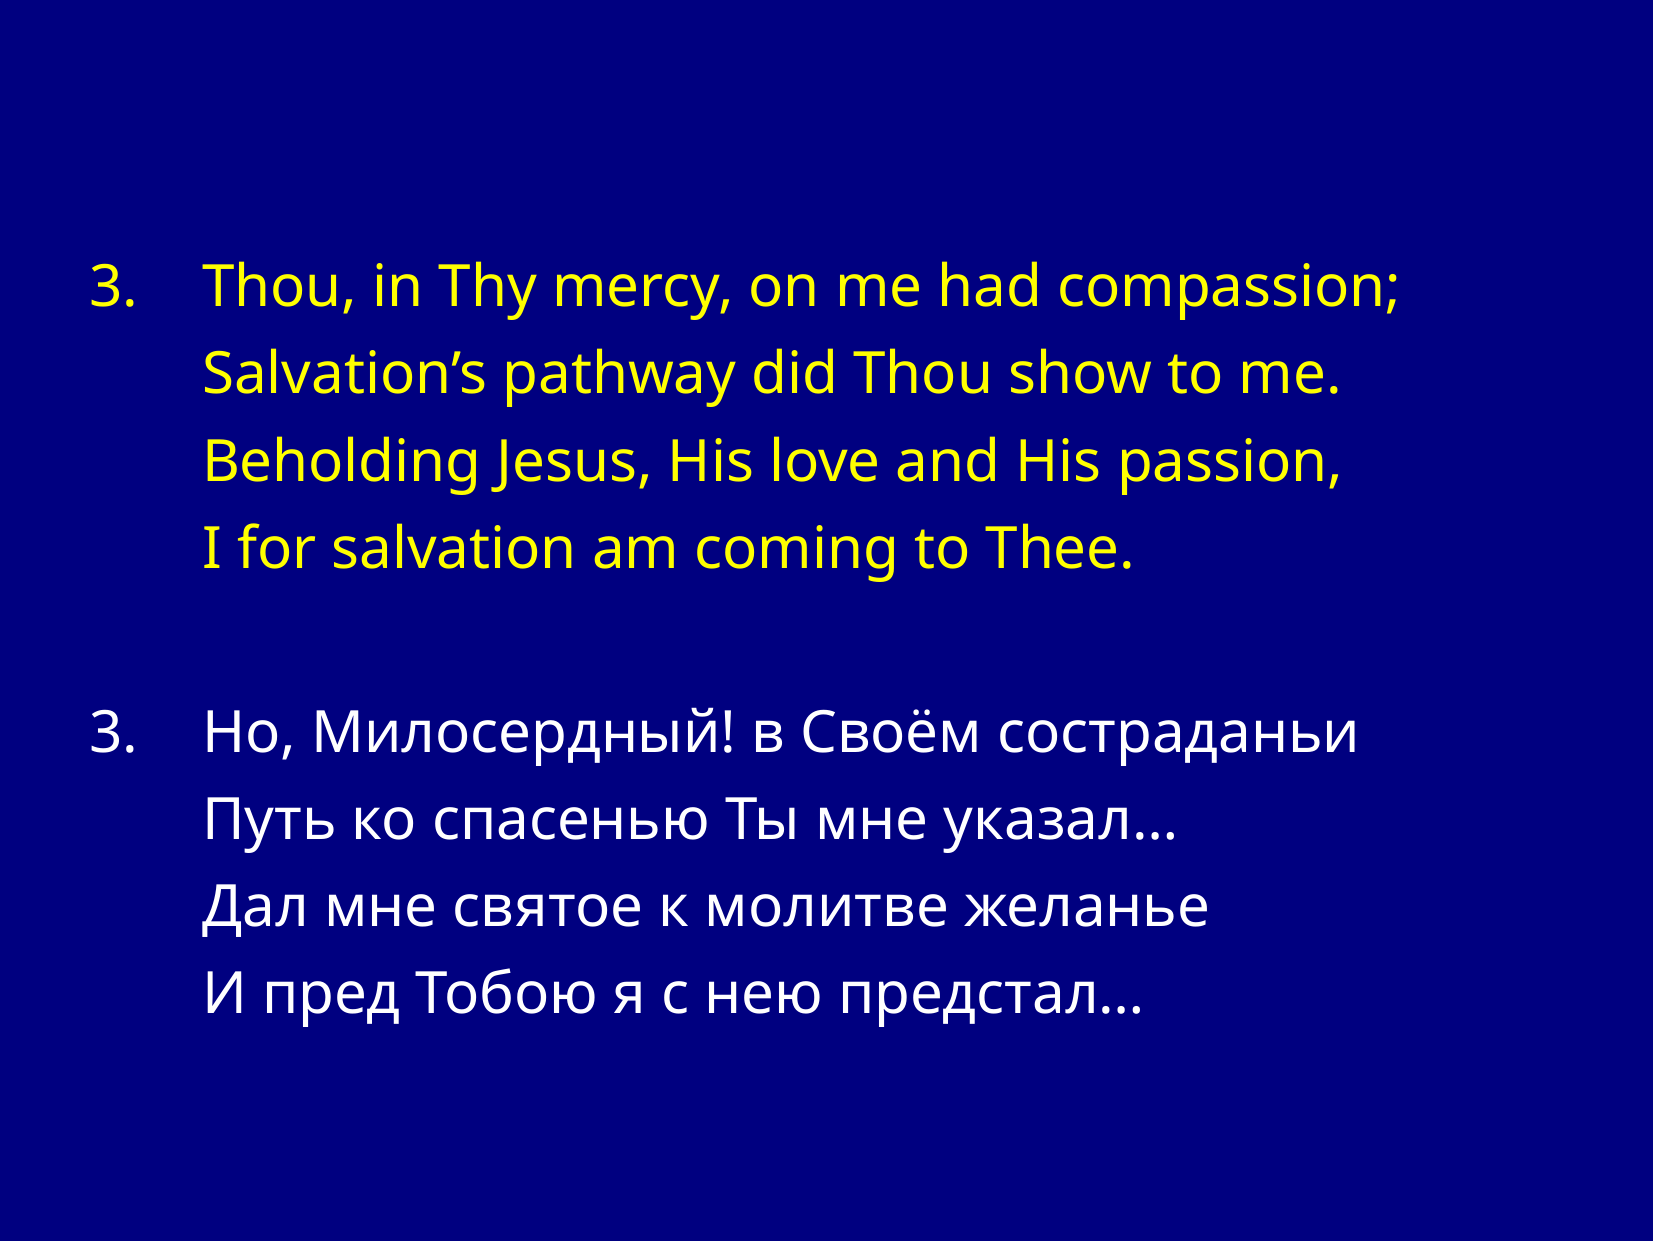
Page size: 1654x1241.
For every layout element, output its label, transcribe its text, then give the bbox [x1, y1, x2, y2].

text_box 3. Но, Милосердный! в Своём состраданьи Путь ко спасенью Ты мне указал… Дал мне святое к молитве желанье И пред Тобою я с нею предстал… [75, 675, 1576, 1163]
text_box 3. Thou, in Thy mercy, on me had compassion; Salvation’s pathway did Thou show to me. Beholding Jesus, His love and His passion, I for salvation am coming to Thee. [75, 150, 1576, 638]
